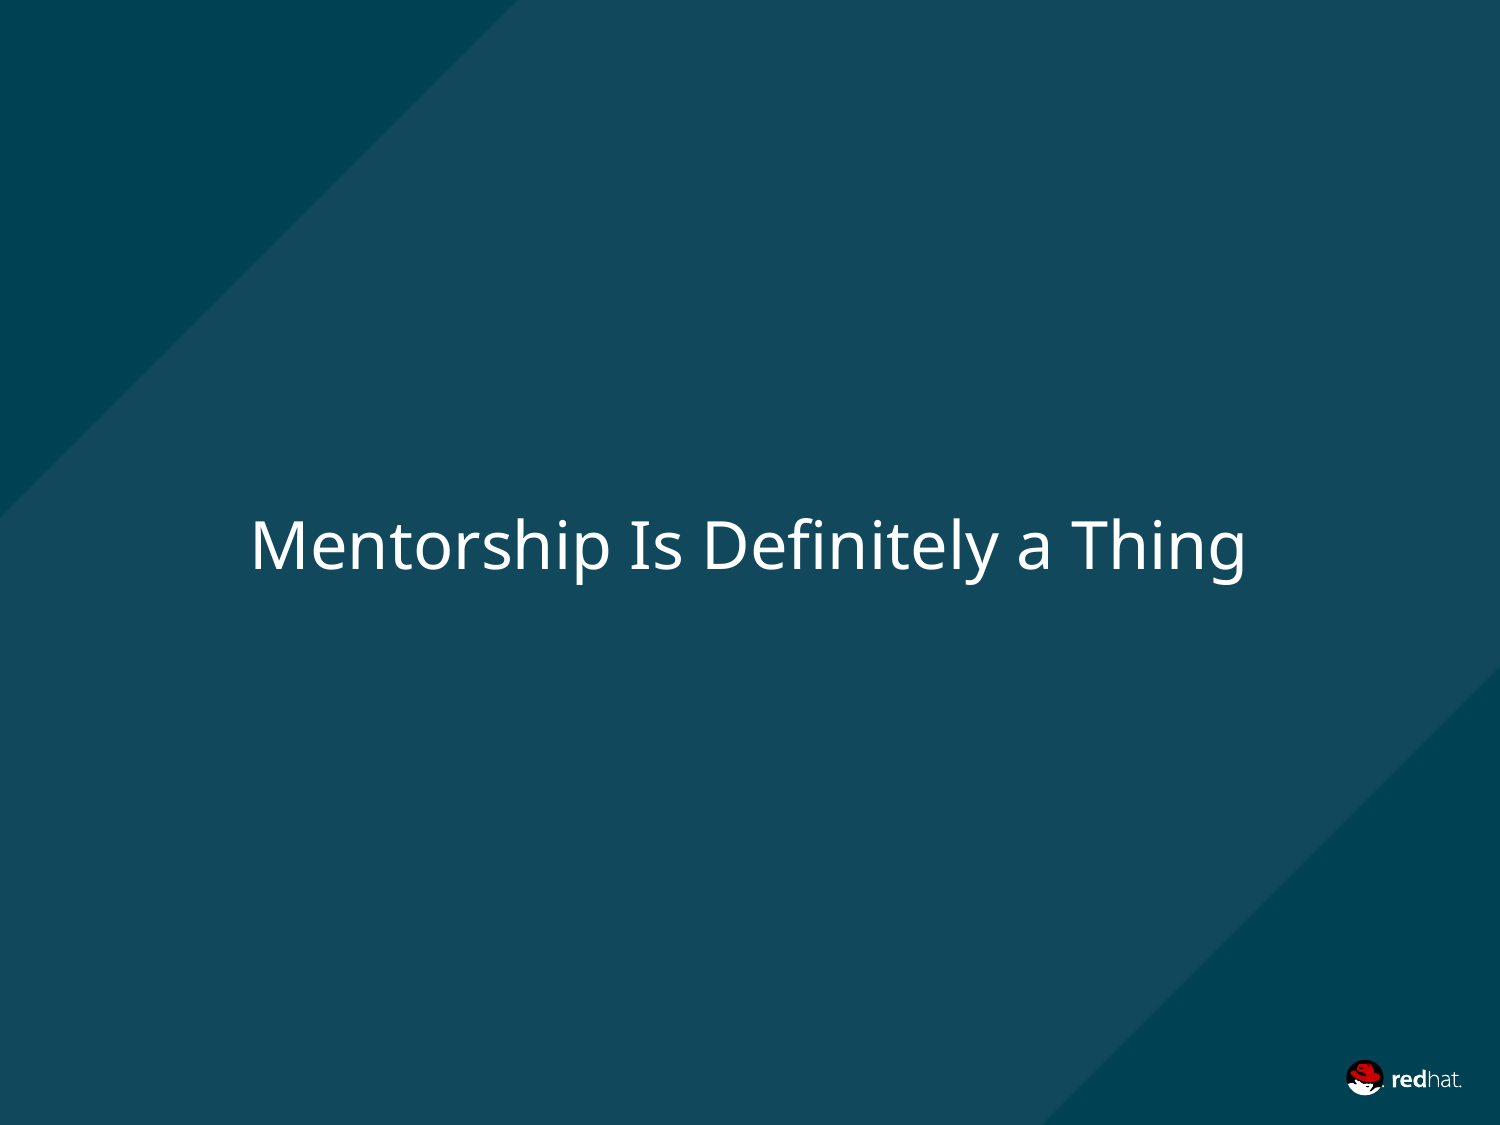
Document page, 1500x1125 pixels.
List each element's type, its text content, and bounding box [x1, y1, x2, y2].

title Mentorship Is Definitely a Thing [112, 440, 1388, 648]
picture [0, 0, 1500, 1125]
